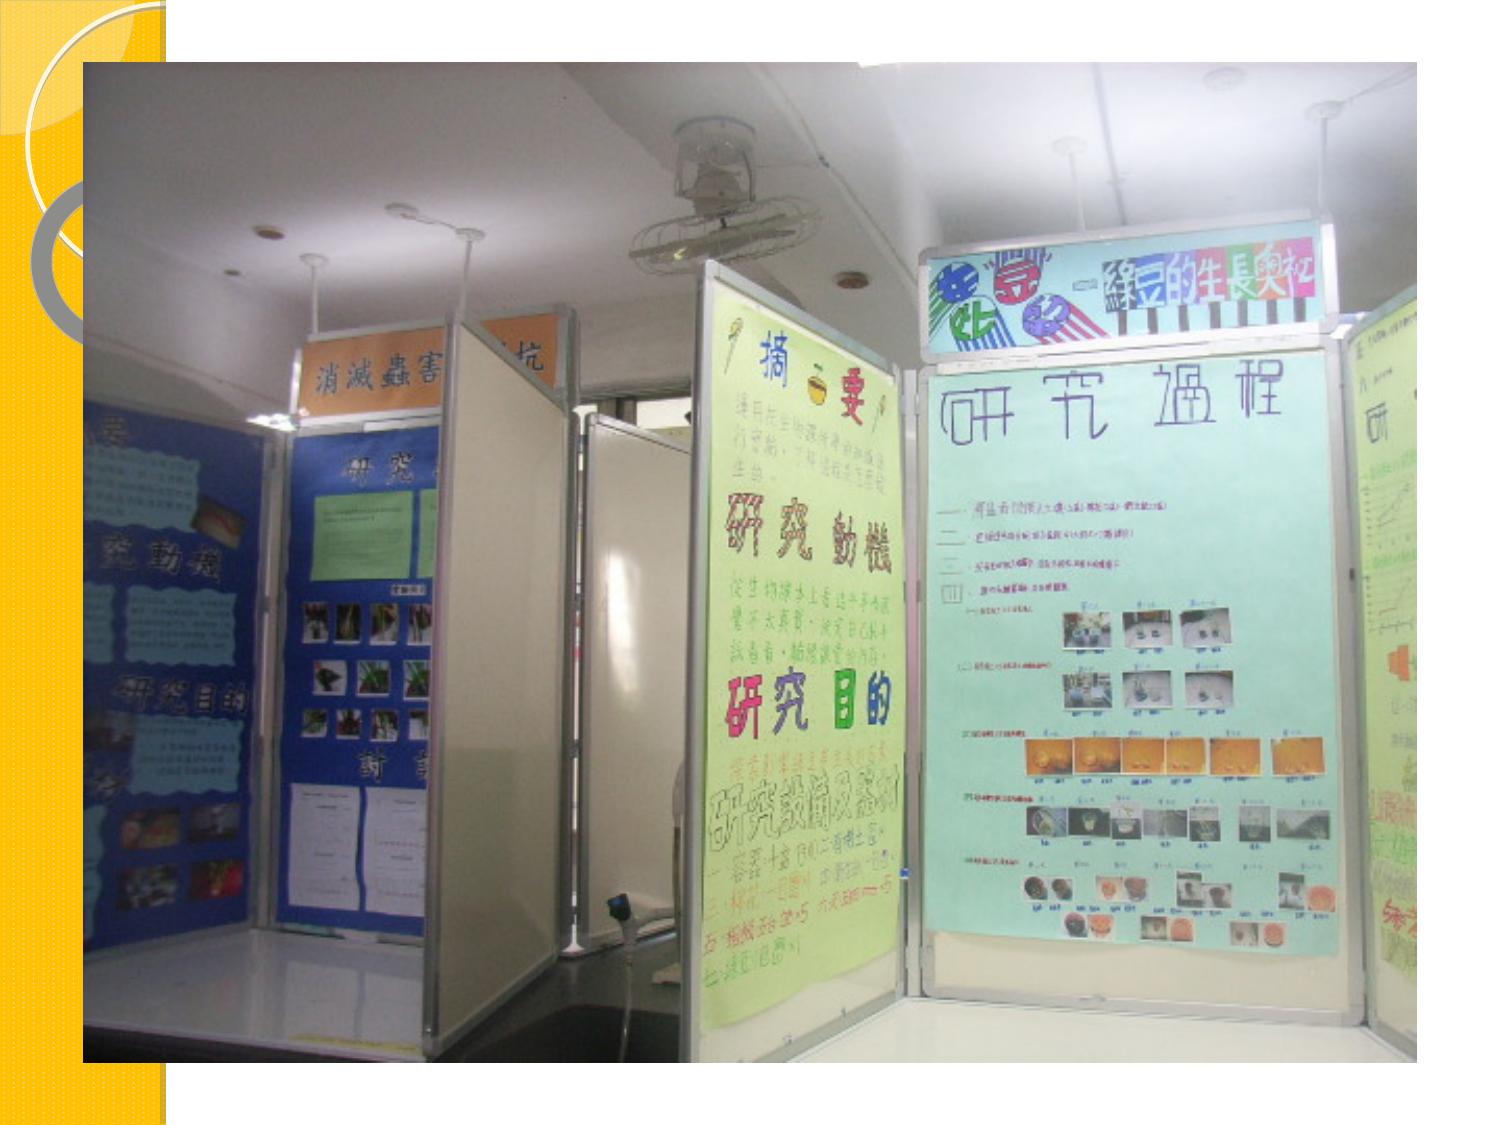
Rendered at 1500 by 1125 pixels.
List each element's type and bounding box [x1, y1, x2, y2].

picture [83, 62, 1417, 1063]
